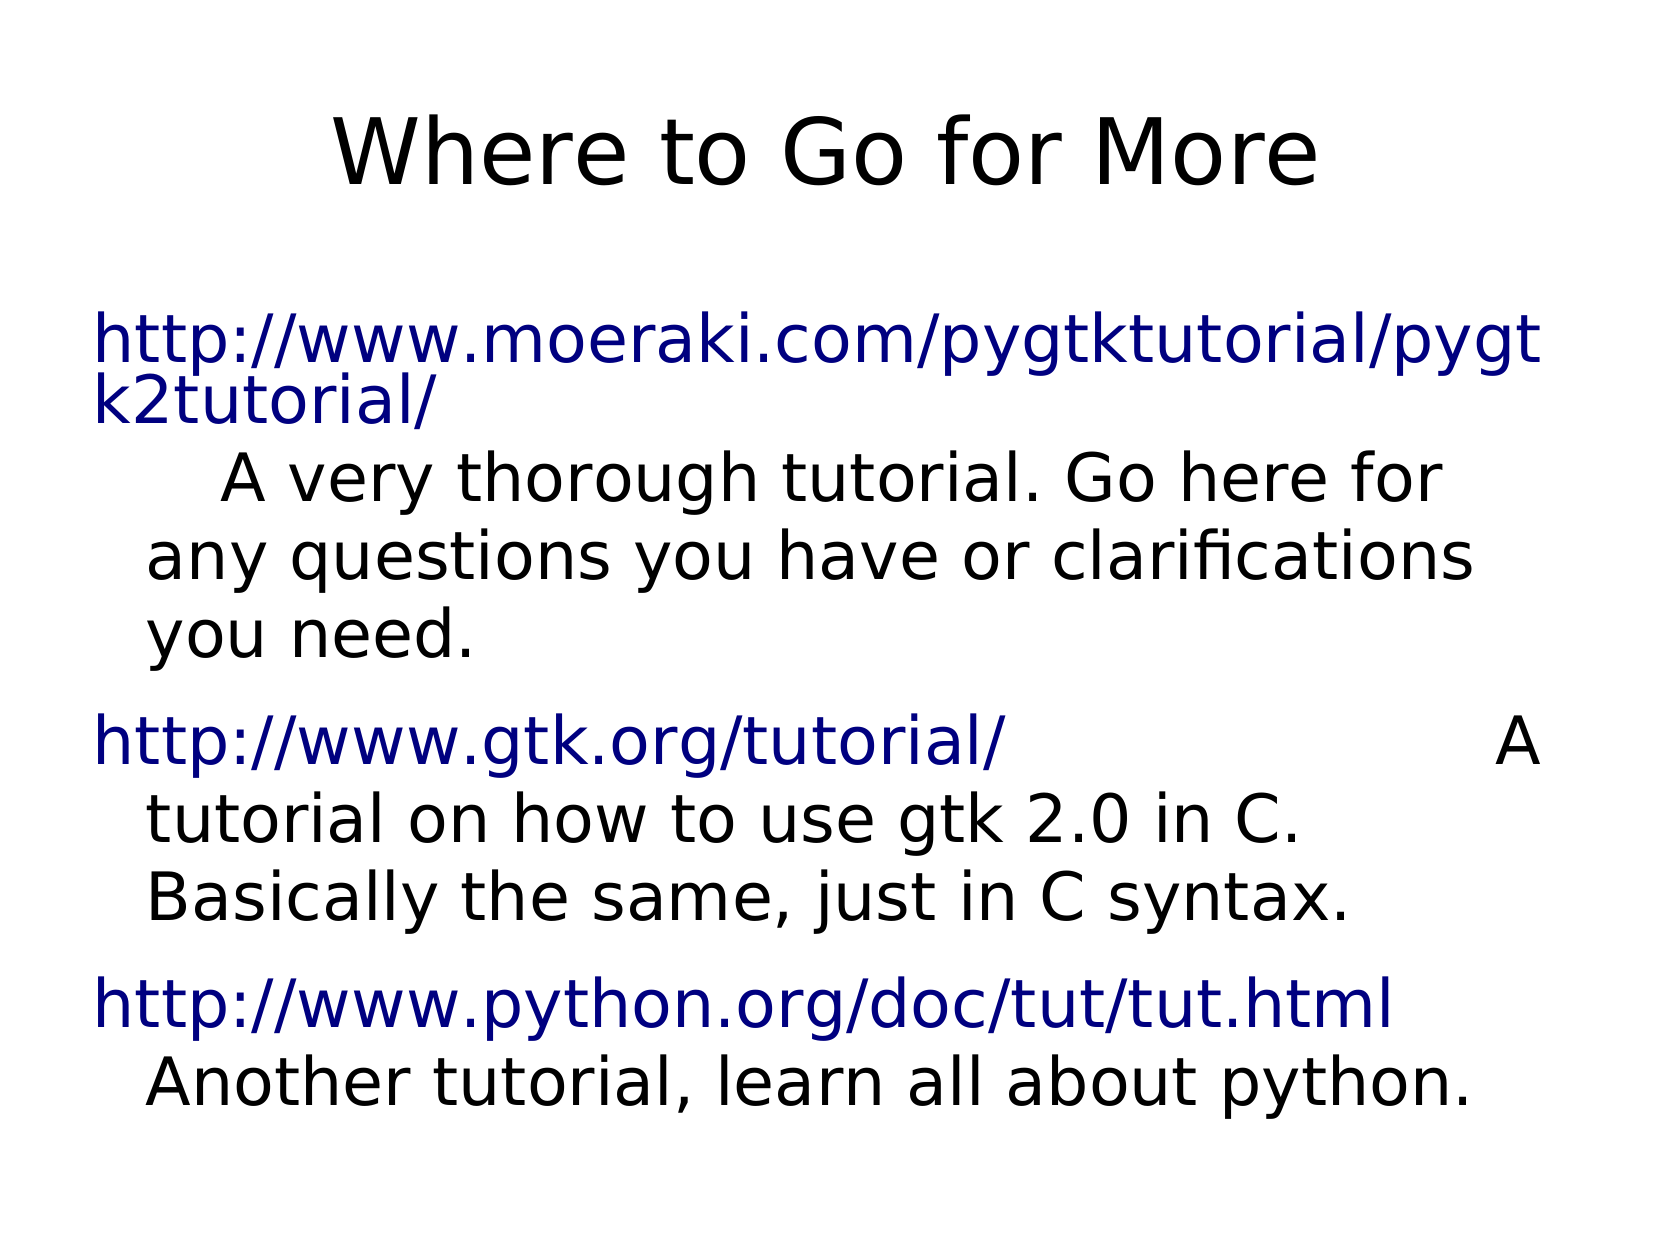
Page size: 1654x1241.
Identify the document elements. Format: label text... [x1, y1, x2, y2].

list http://www.moeraki.com/pygtktutorial/pygtk2tutorial/ A very thorough tutorial. Go here for any questions you have or clarifications you need. http://www.gtk.org/tutorial/ A tutorial on how to use gtk 2.0 in C. Basically the same, just in C syntax. http://www.python.org/doc/tut/tut.html Another tutorial, learn all about python. [75, 300, 1564, 1119]
title Where to Go for More [82, 49, 1571, 257]
